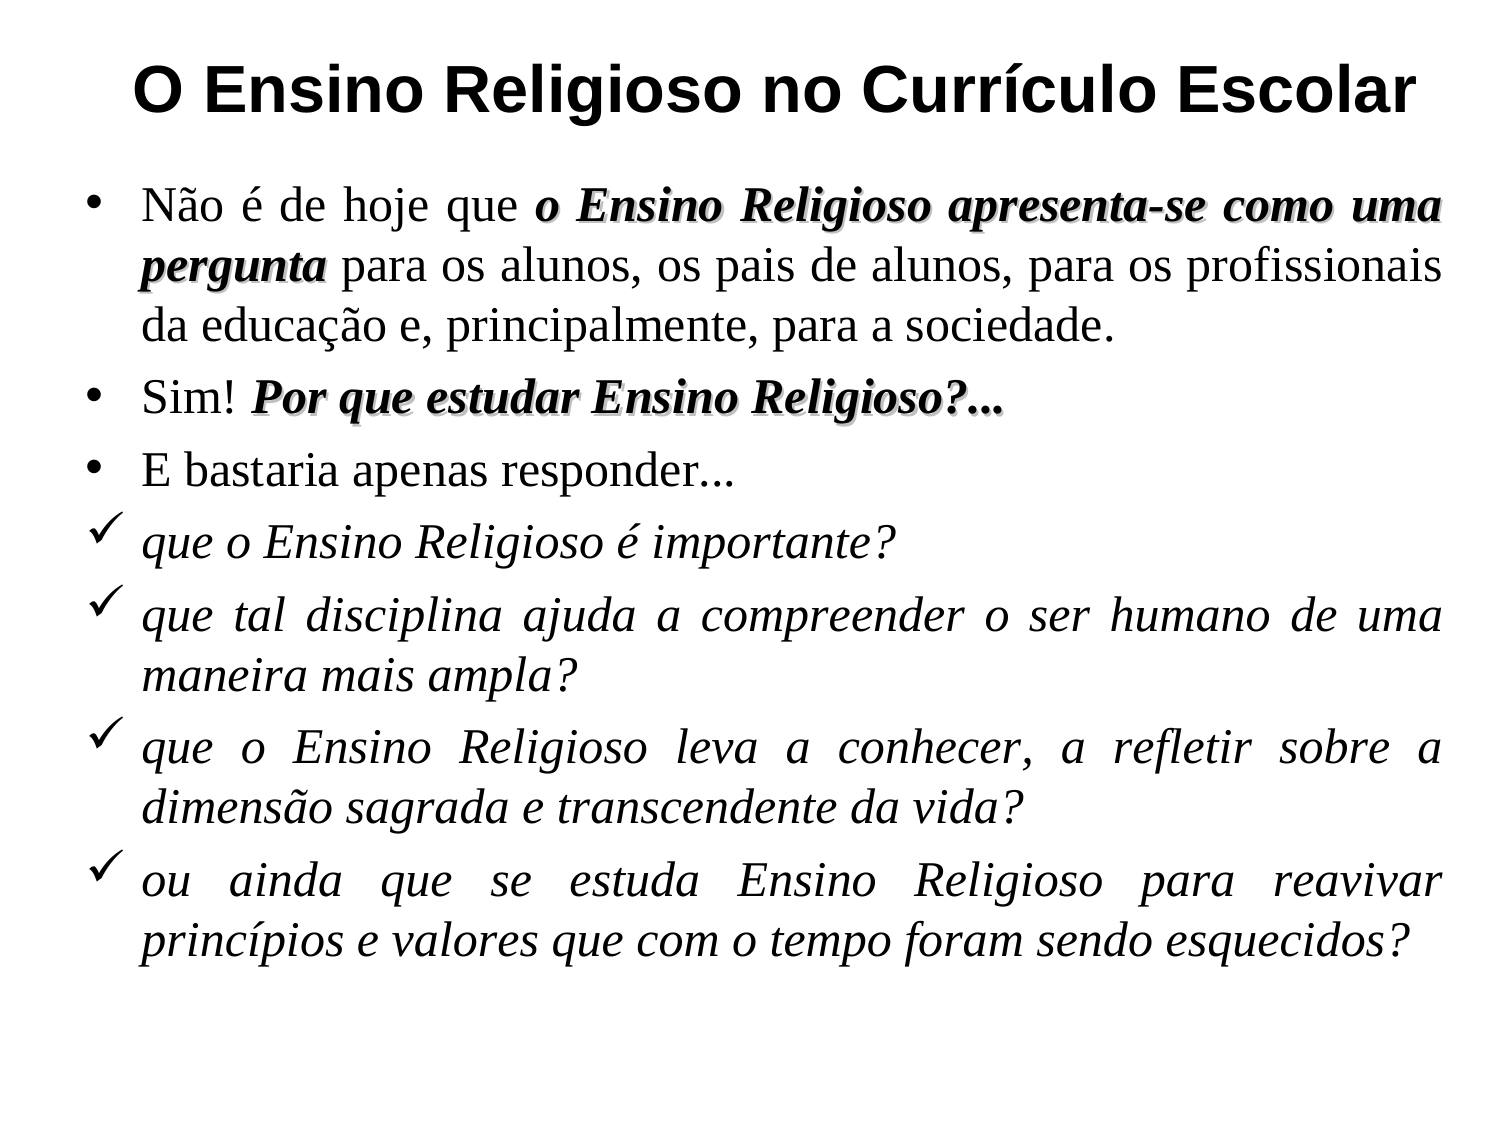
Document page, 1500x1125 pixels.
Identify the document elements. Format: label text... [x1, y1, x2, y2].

list Não é de hoje que o Ensino Religioso apresenta-se como uma pergunta para os alunos, os pais de alunos, para os profissionais da educação e, principalmente, para a sociedade. Sim! Por que estudar Ensino Religioso?... E bastaria apenas responder... que o Ensino Religioso é importante? que tal disciplina ajuda a compreender o ser humano de uma maneira mais ampla? que o Ensino Religioso leva a conhecer, a refletir sobre a dimensão sagrada e transcendente da vida? ou ainda que se estuda Ensino Religioso para reavivar princípios e valores que com o tempo foram sendo esquecidos? [70, 163, 1459, 1047]
text_box O Ensino Religioso no Currículo Escolar [117, 38, 1452, 134]
